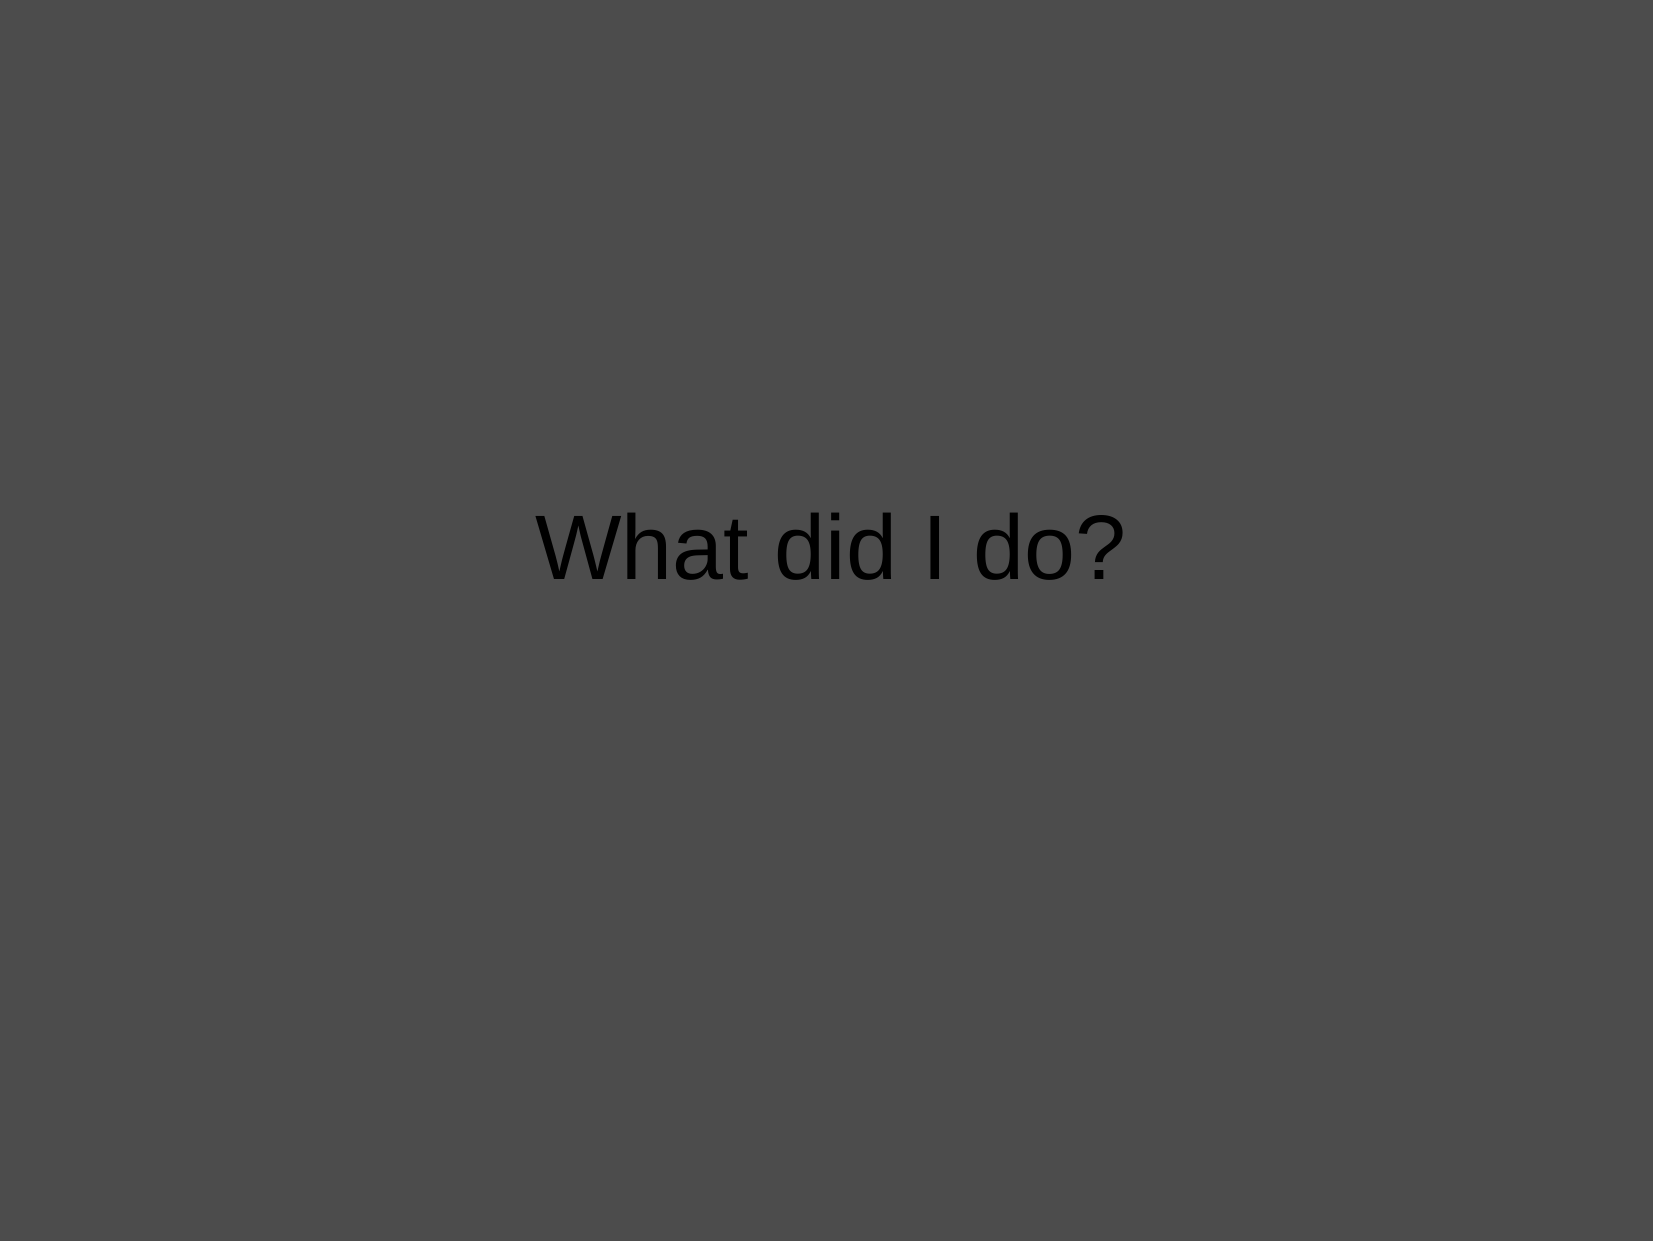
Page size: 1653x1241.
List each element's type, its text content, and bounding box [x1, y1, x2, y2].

title What did I do? [87, 444, 1575, 638]
